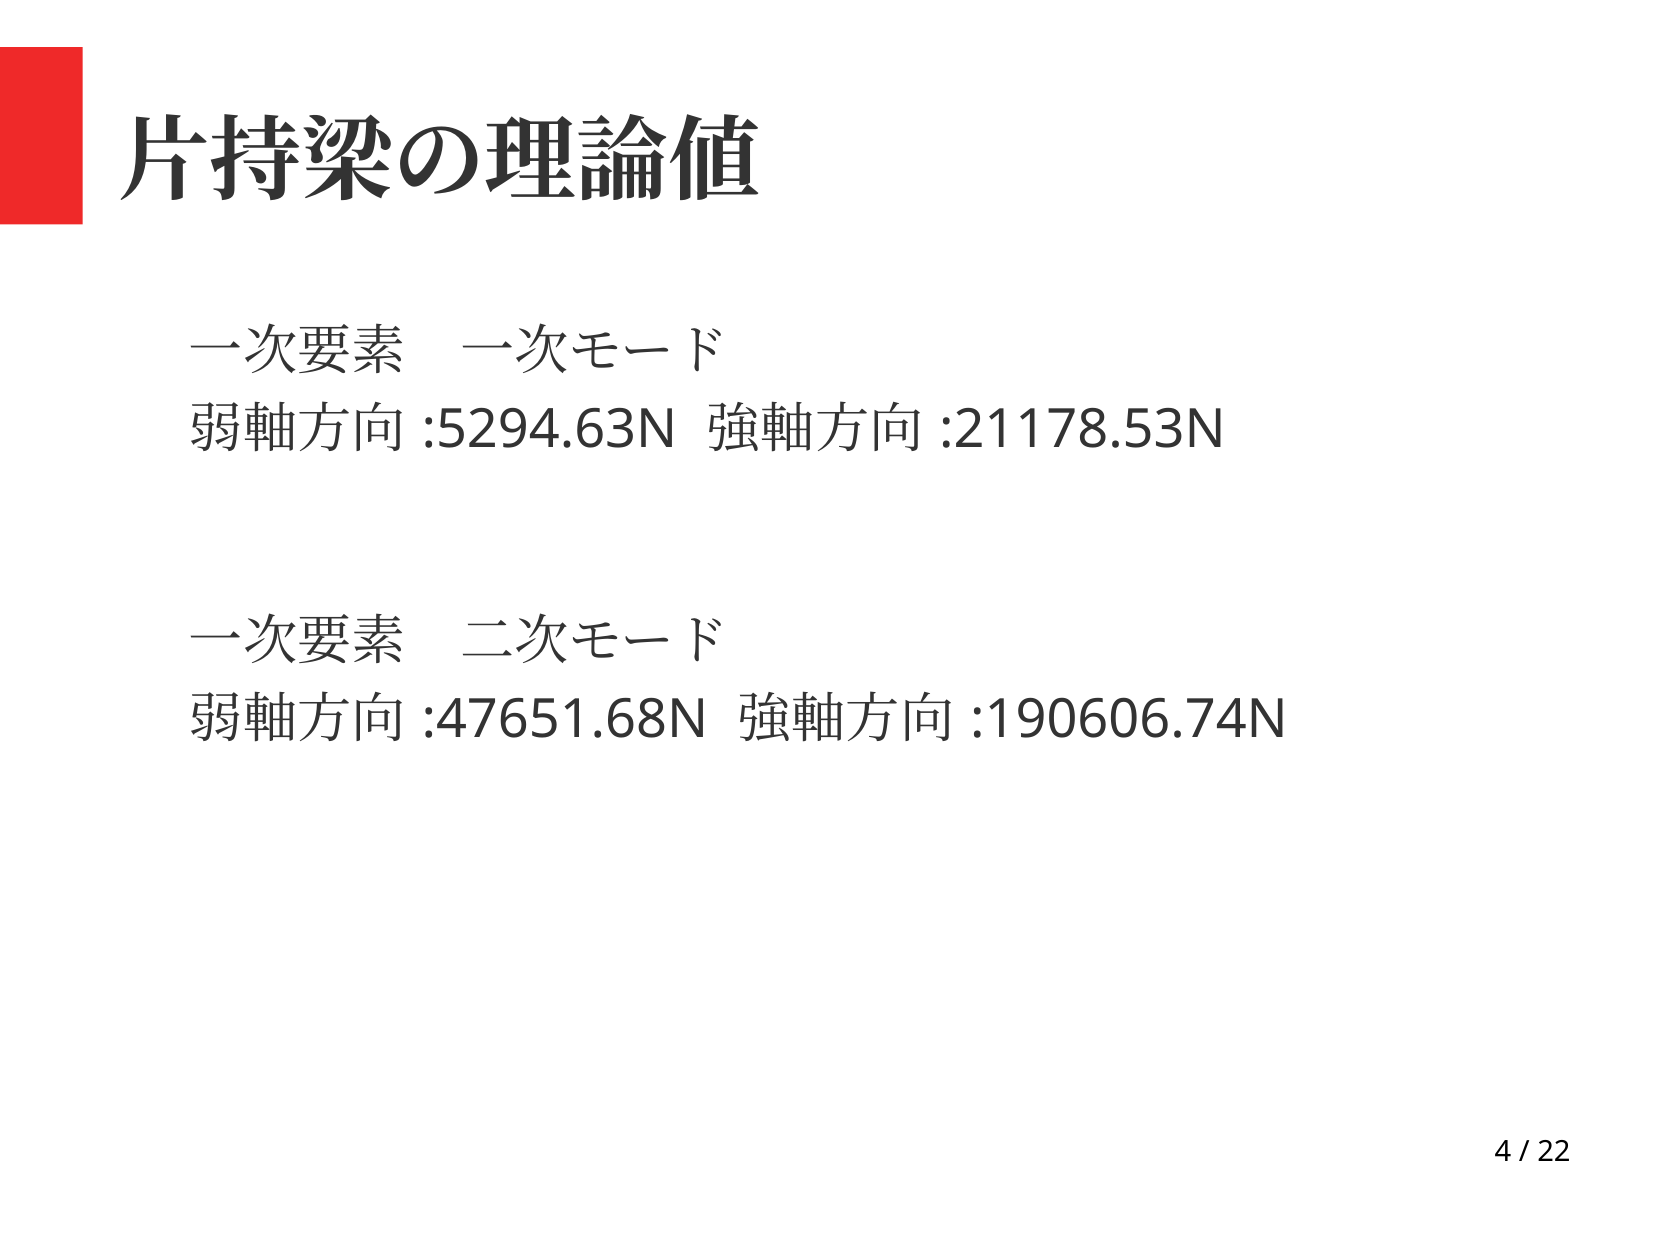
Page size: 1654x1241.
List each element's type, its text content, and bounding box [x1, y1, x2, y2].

title 片持梁の理論値 [118, 49, 1571, 257]
list 一次要素 一次モード 弱軸方向:5294.63N 強軸方向:21178.53N 一次要素 二次モード 弱軸方向:47651.68N 強軸方向:190606.74N [118, 307, 1560, 1063]
